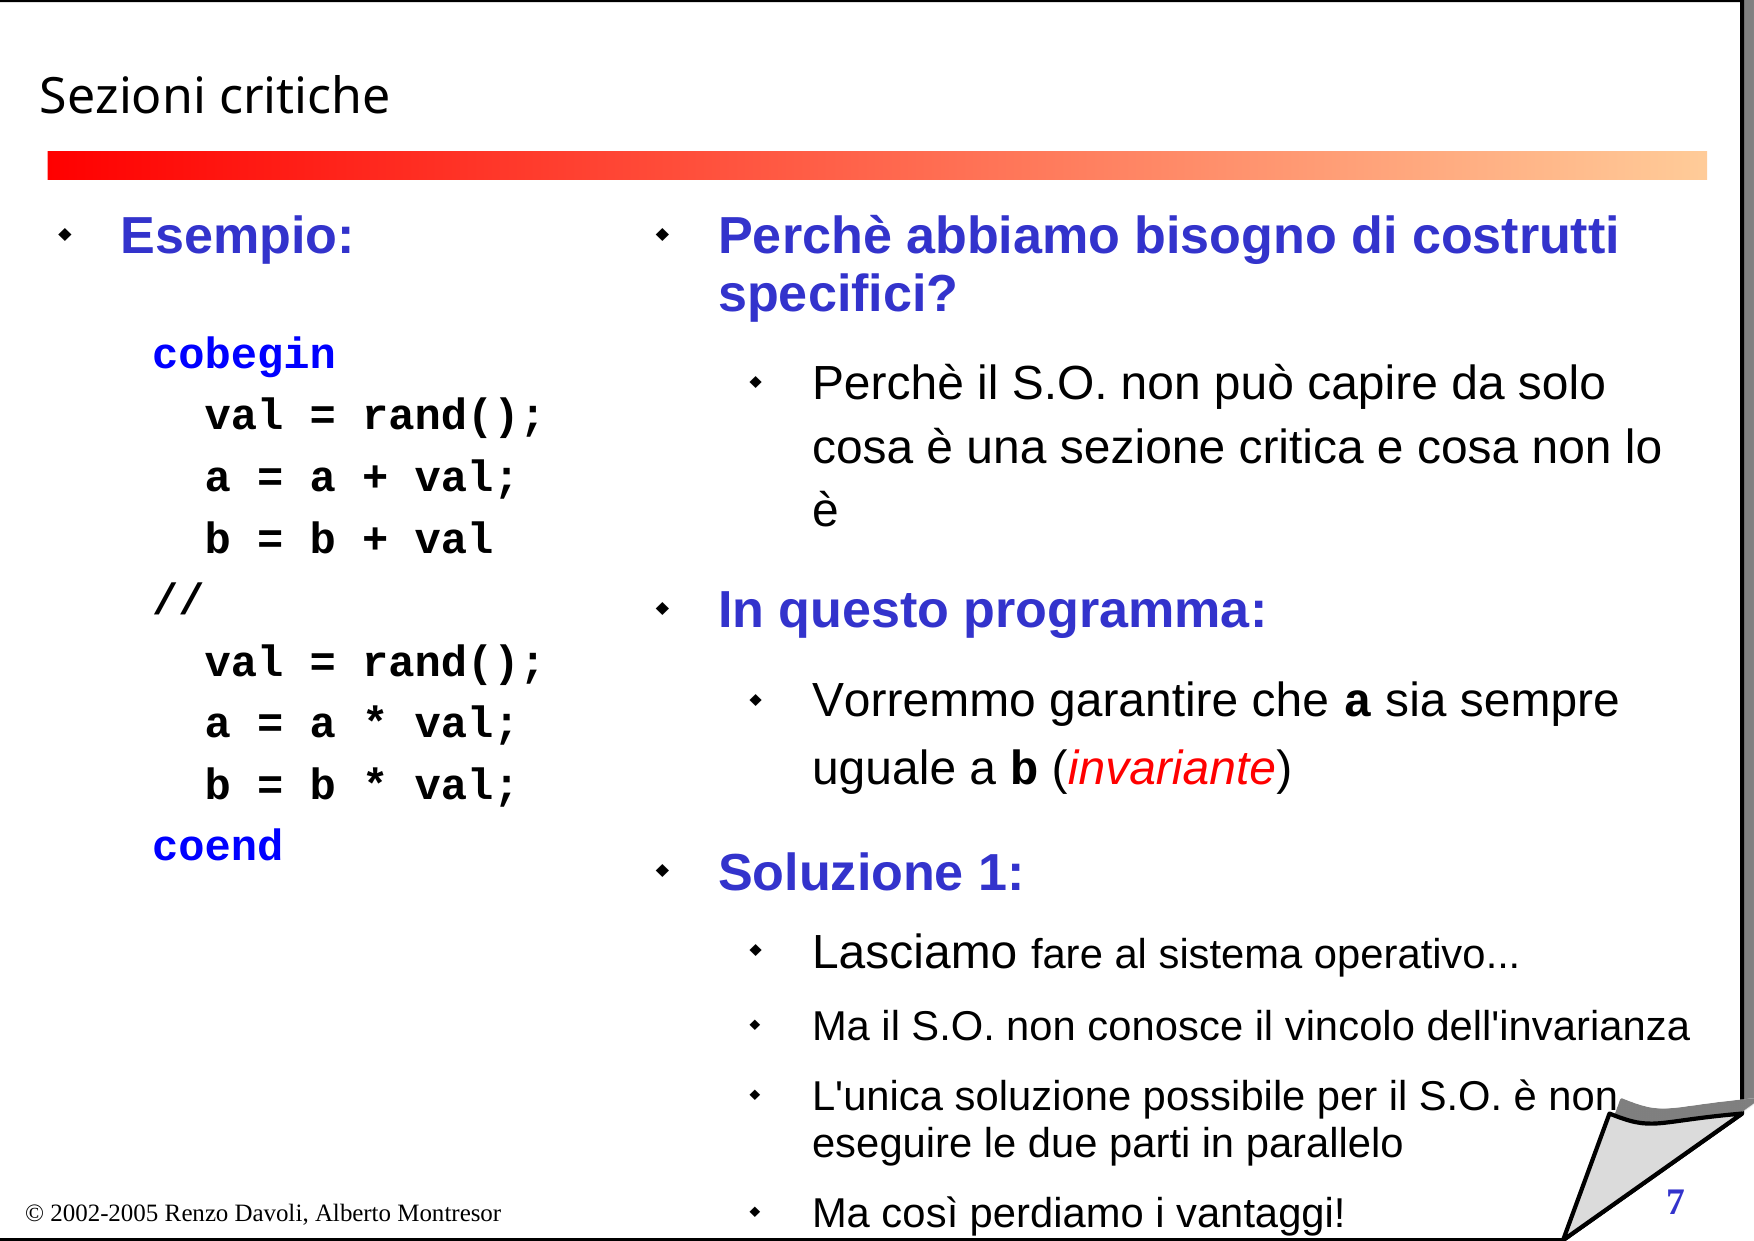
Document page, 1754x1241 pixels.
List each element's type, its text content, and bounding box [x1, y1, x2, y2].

list Esempio: cobegin val = rand(); a = a + val; b = b + val // val = rand(); a = a * val; b = b * val; coend [58, 206, 655, 992]
list Perchè abbiamo bisogno di costrutti specifici? Perchè il S.O. non può capire da solo cosa è una sezione critica e cosa non lo è In questo programma: Vorremmo garantire che a sia sempre uguale a b (invariante) Soluzione 1: Lasciamo fare al sistema operativo... Ma il S.O. non conosce il vincolo dell'invarianza L'unica soluzione possibile per il S.O. è non eseguire le due parti in parallelo Ma così perdiamo i vantaggi! [655, 206, 1696, 1241]
title Sezioni critiche [39, 49, 1713, 144]
